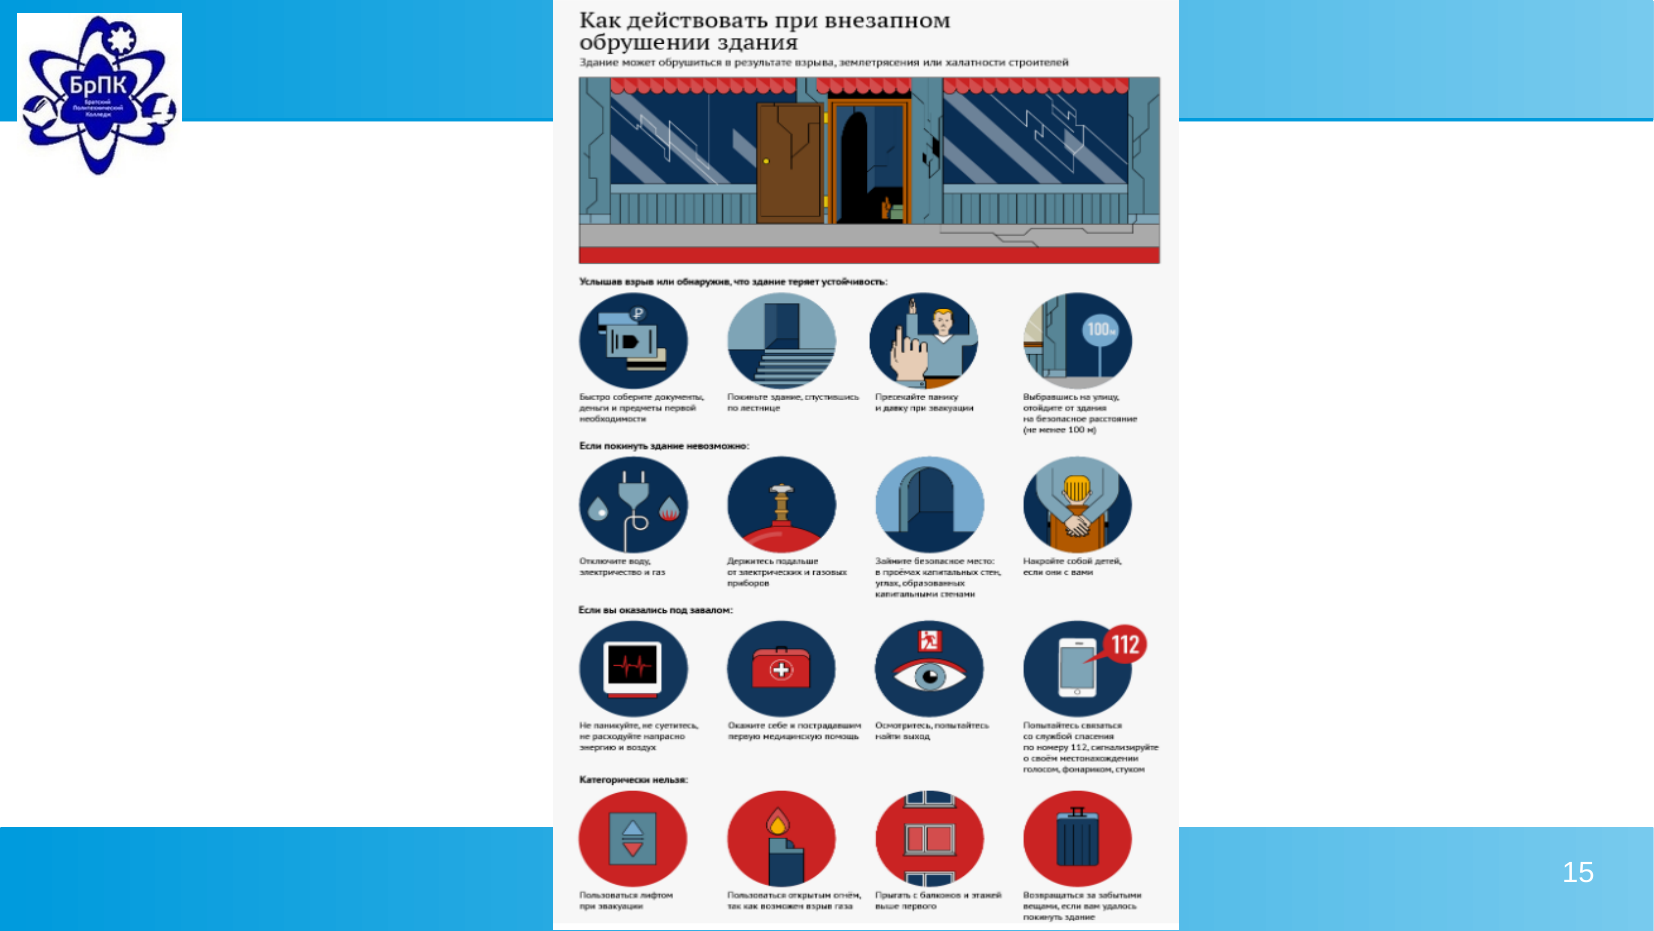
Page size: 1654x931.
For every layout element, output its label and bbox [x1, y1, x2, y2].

picture [553, 0, 1179, 930]
picture [17, 14, 182, 178]
